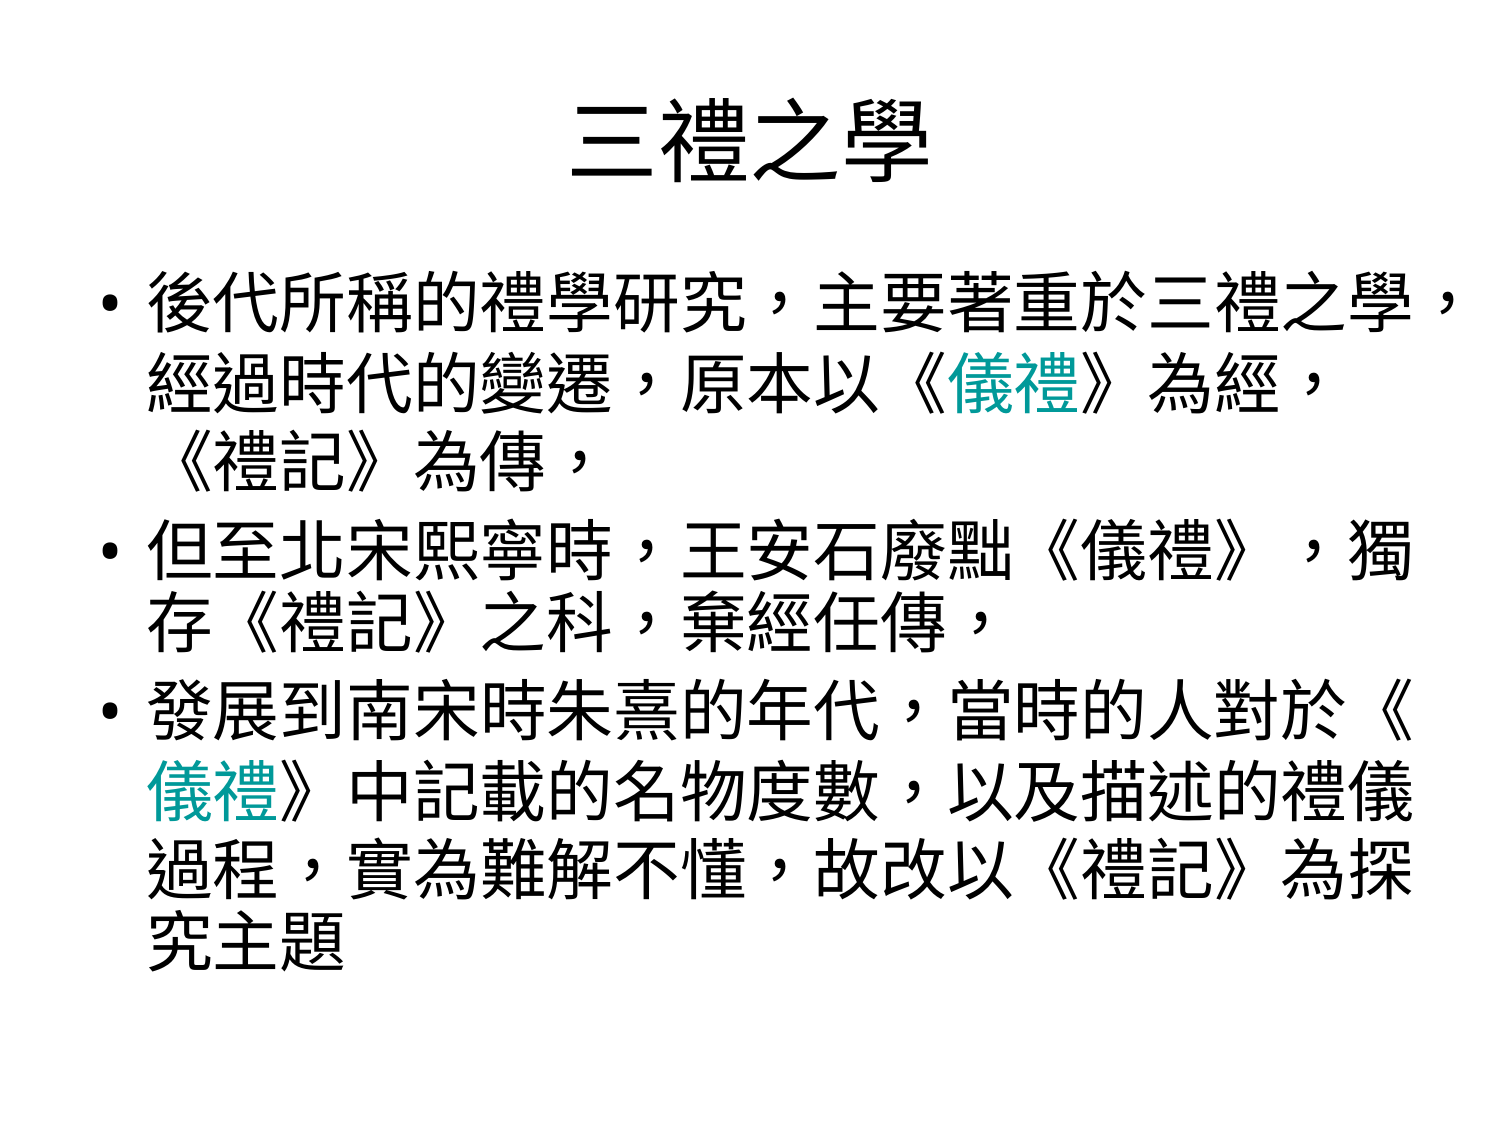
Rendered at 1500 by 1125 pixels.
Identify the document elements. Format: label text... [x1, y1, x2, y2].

title 三禮之學 [75, 45, 1426, 233]
list 後代所稱的禮學研究，主要著重於三禮之學，經過時代的變遷，原本以《儀禮》為經，《禮記》為傳， 但至北宋熙寧時，王安石廢黜《儀禮》，獨存《禮記》之科，棄經任傳， 發展到南宋時朱熹的年代，當時的人對於《儀禮》中記載的名物度數，以及描述的禮儀過程，實為難解不懂，故改以《禮記》為探究主題 [75, 262, 1471, 1006]
